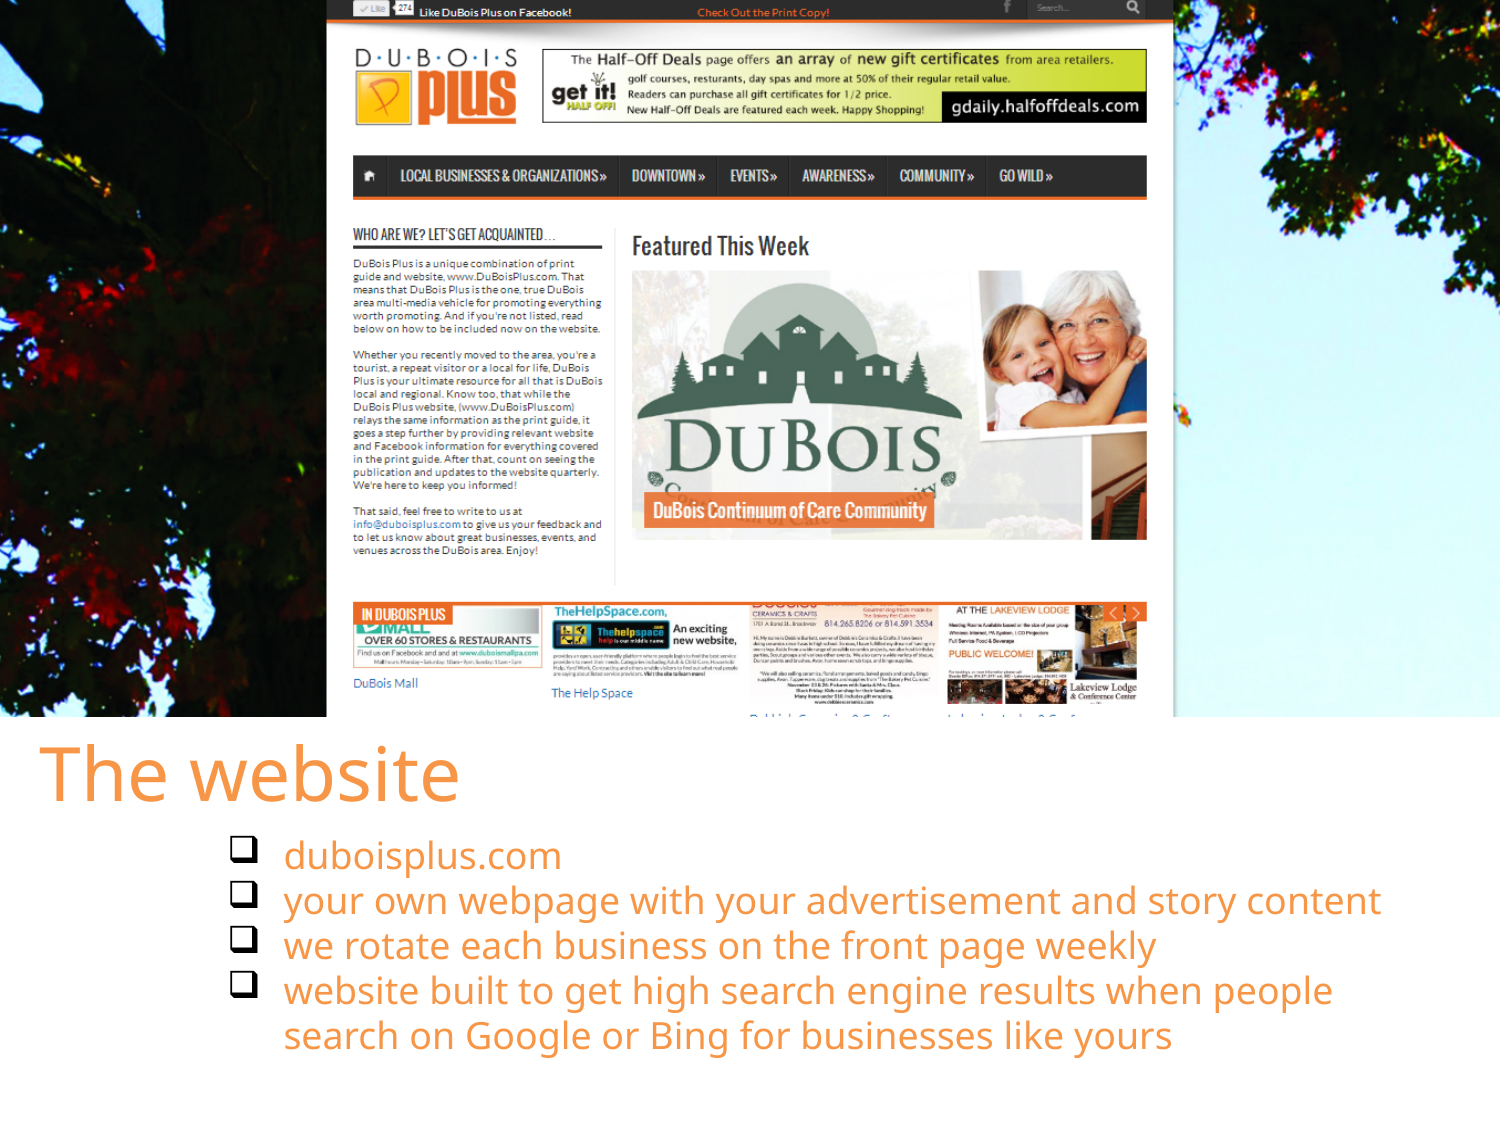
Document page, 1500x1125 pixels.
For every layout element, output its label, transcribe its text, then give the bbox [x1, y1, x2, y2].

text_box duboisplus.com your own webpage with your advertisement and story content we rotate each business on the front page weekly website built to get high search engine results when people search on Google or Bing for businesses like yours [212, 825, 1475, 1115]
picture [0, 0, 1500, 717]
title The website [24, 699, 561, 844]
